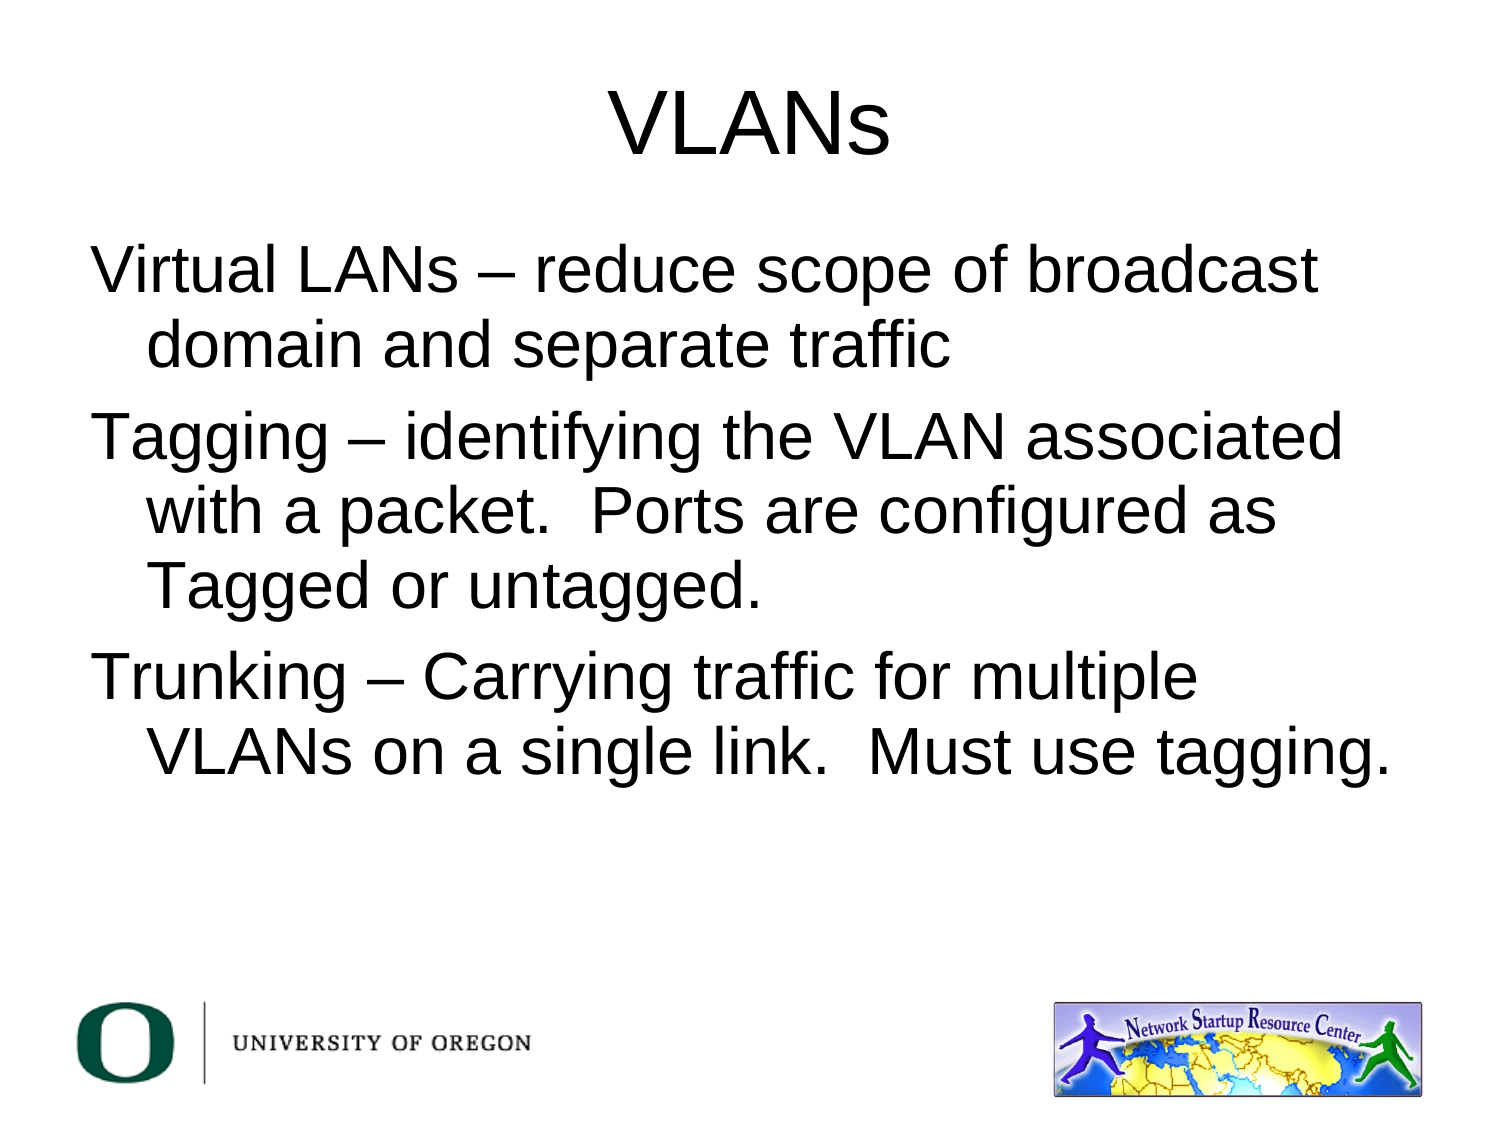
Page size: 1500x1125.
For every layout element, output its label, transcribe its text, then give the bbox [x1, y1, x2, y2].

picture [1050, 999, 1426, 1100]
list Virtual LANs – reduce scope of broadcast domain and separate traffic Tagging – identifying the VLAN associated with a packet. Ports are configured as Tagged or untagged. Trunking – Carrying traffic for multiple VLANs on a single link. Must use tagging. [75, 224, 1413, 963]
title VLANs [75, 45, 1426, 201]
picture [62, 998, 546, 1088]
